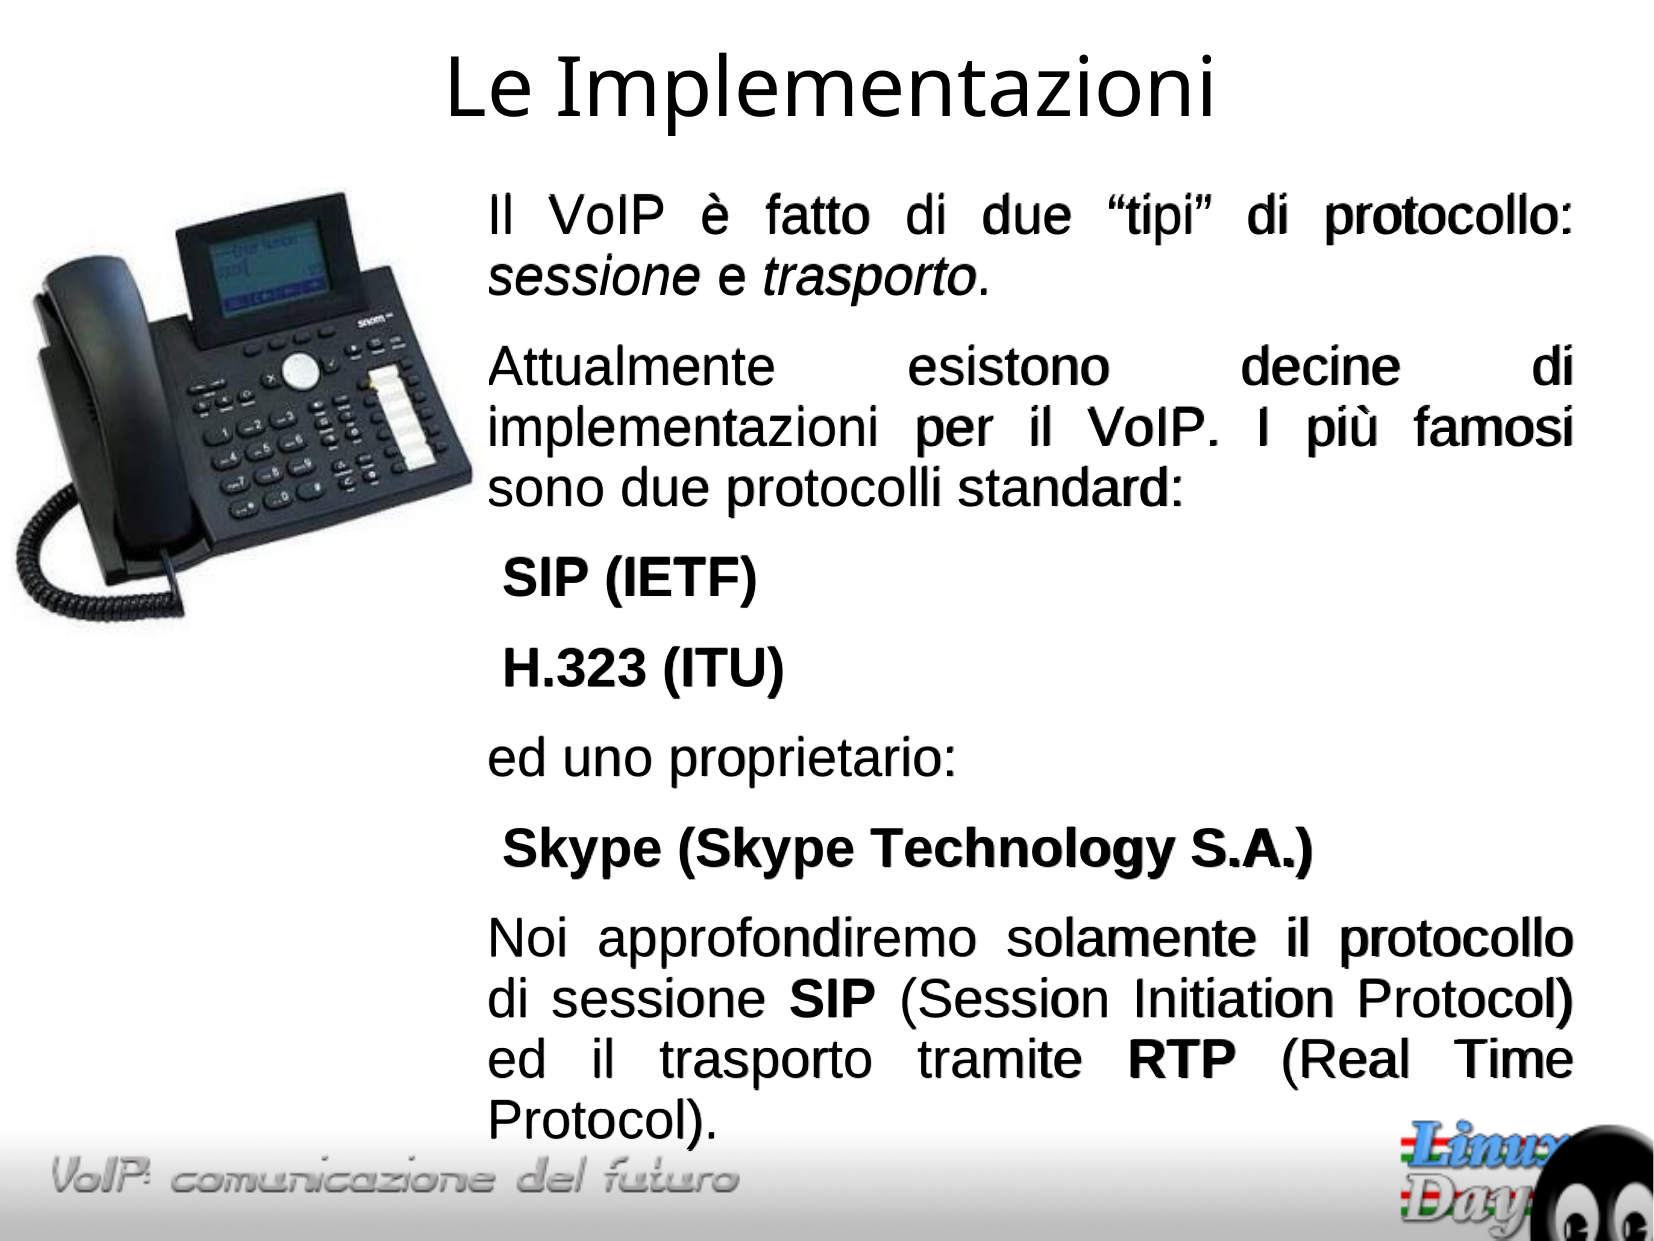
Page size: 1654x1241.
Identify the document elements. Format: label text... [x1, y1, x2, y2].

title Le Implementazioni [86, 0, 1576, 187]
picture [0, 1115, 1654, 1241]
list Il VoIP è fatto di due “tipi” di protocollo: sessione e trasporto. Attualmente esistono decine di implementazioni per il VoIP. I più famosi sono due protocolli standard: SIP (IETF) H.323 (ITU) ed uno proprietario: Skype (Skype Technology S.A.) Noi approfondiremo solamente il protocollo di sessione SIP (Session Initiation Protocol) ed il trasporto tramite RTP (Real Time Protocol). [487, 185, 1576, 1180]
picture [0, 187, 489, 638]
